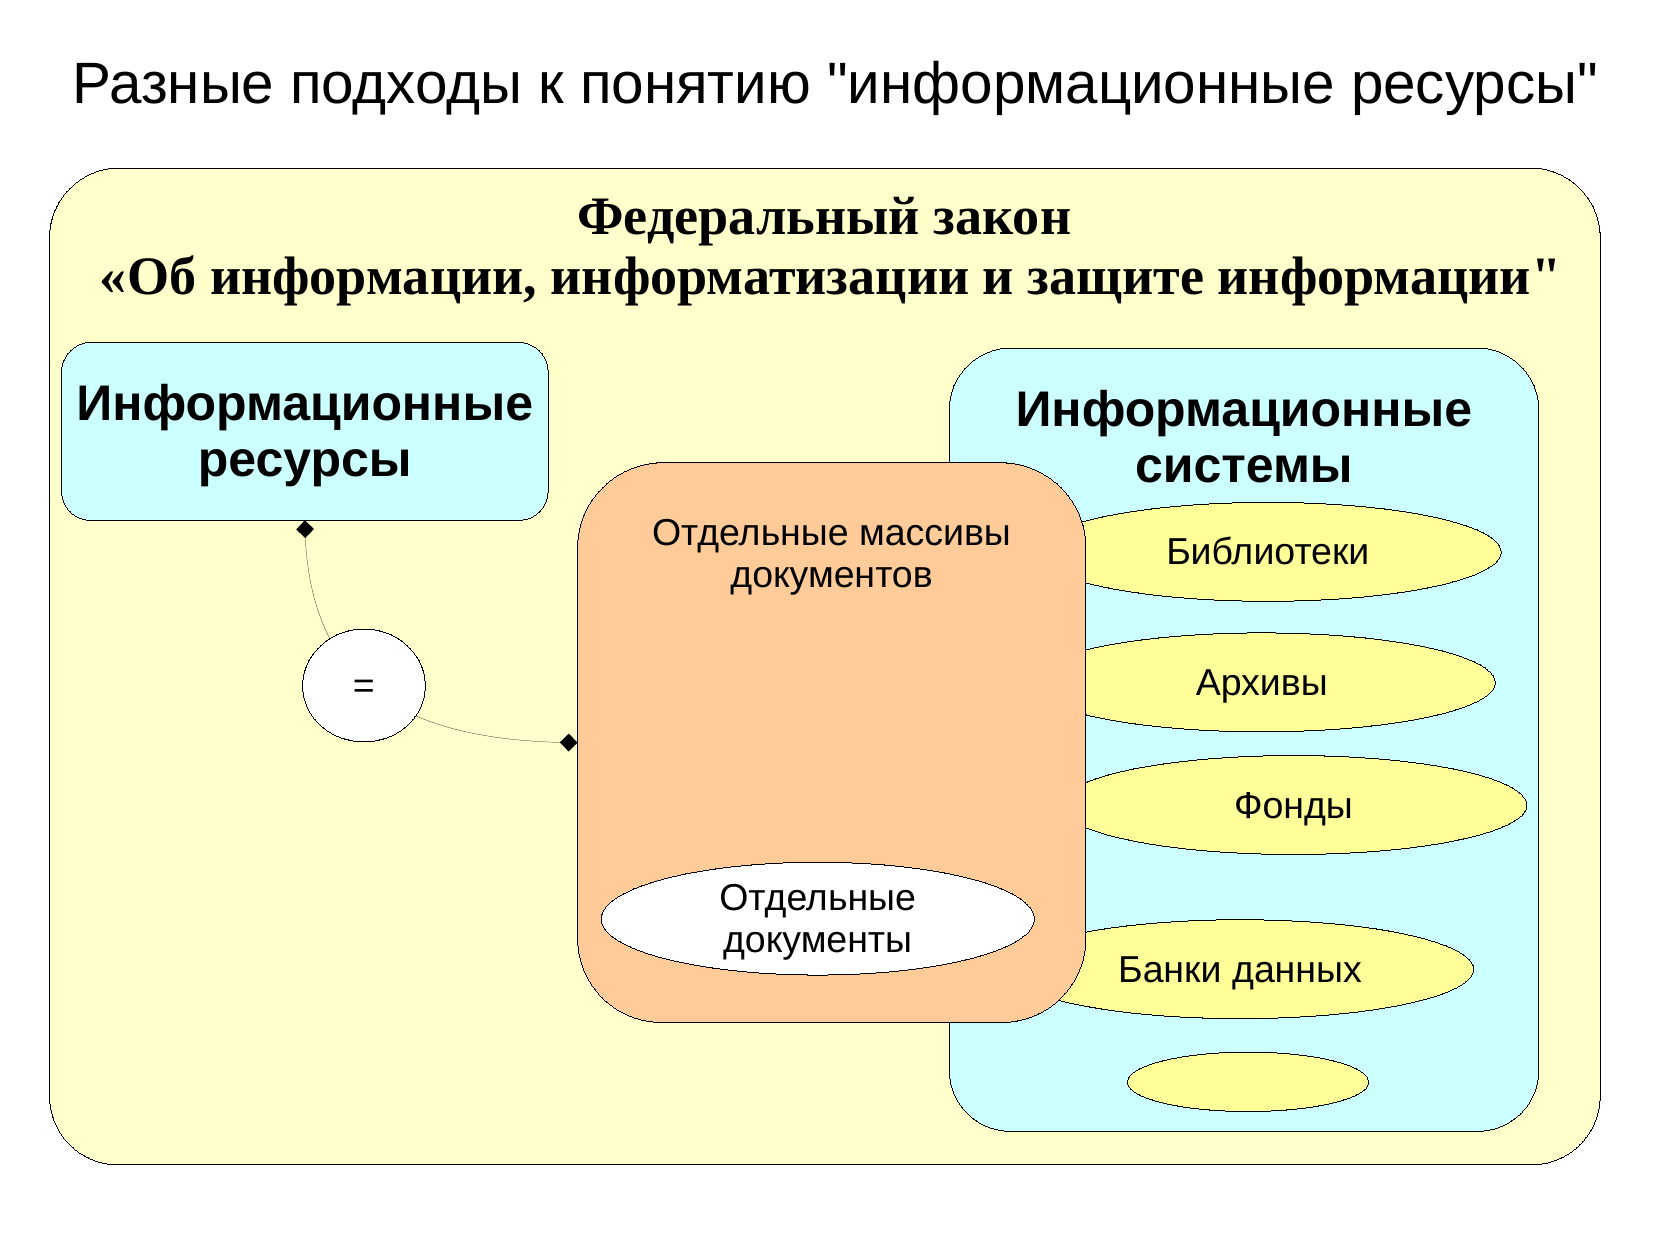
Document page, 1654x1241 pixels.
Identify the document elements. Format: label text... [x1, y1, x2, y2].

text_box = [302, 629, 426, 742]
text_box Информационные системы [949, 348, 1539, 1132]
text_box [1127, 1052, 1369, 1112]
text_box Библиотеки [1082, 502, 1502, 602]
text_box Фонды [1086, 755, 1527, 855]
text_box Банки данных [1059, 919, 1474, 1019]
text_box Отдельные документы [601, 862, 1035, 976]
text_box Разные подходы к понятию "информационные ресурсы" [17, 43, 1654, 124]
text_box Федеральный закон «Об информации, информатизации и защите информации" [49, 168, 1601, 1165]
text_box Информационные ресурсы [61, 342, 549, 521]
text_box Отдельные массивы документов [577, 462, 1086, 1023]
text_box Архивы [1086, 632, 1496, 732]
